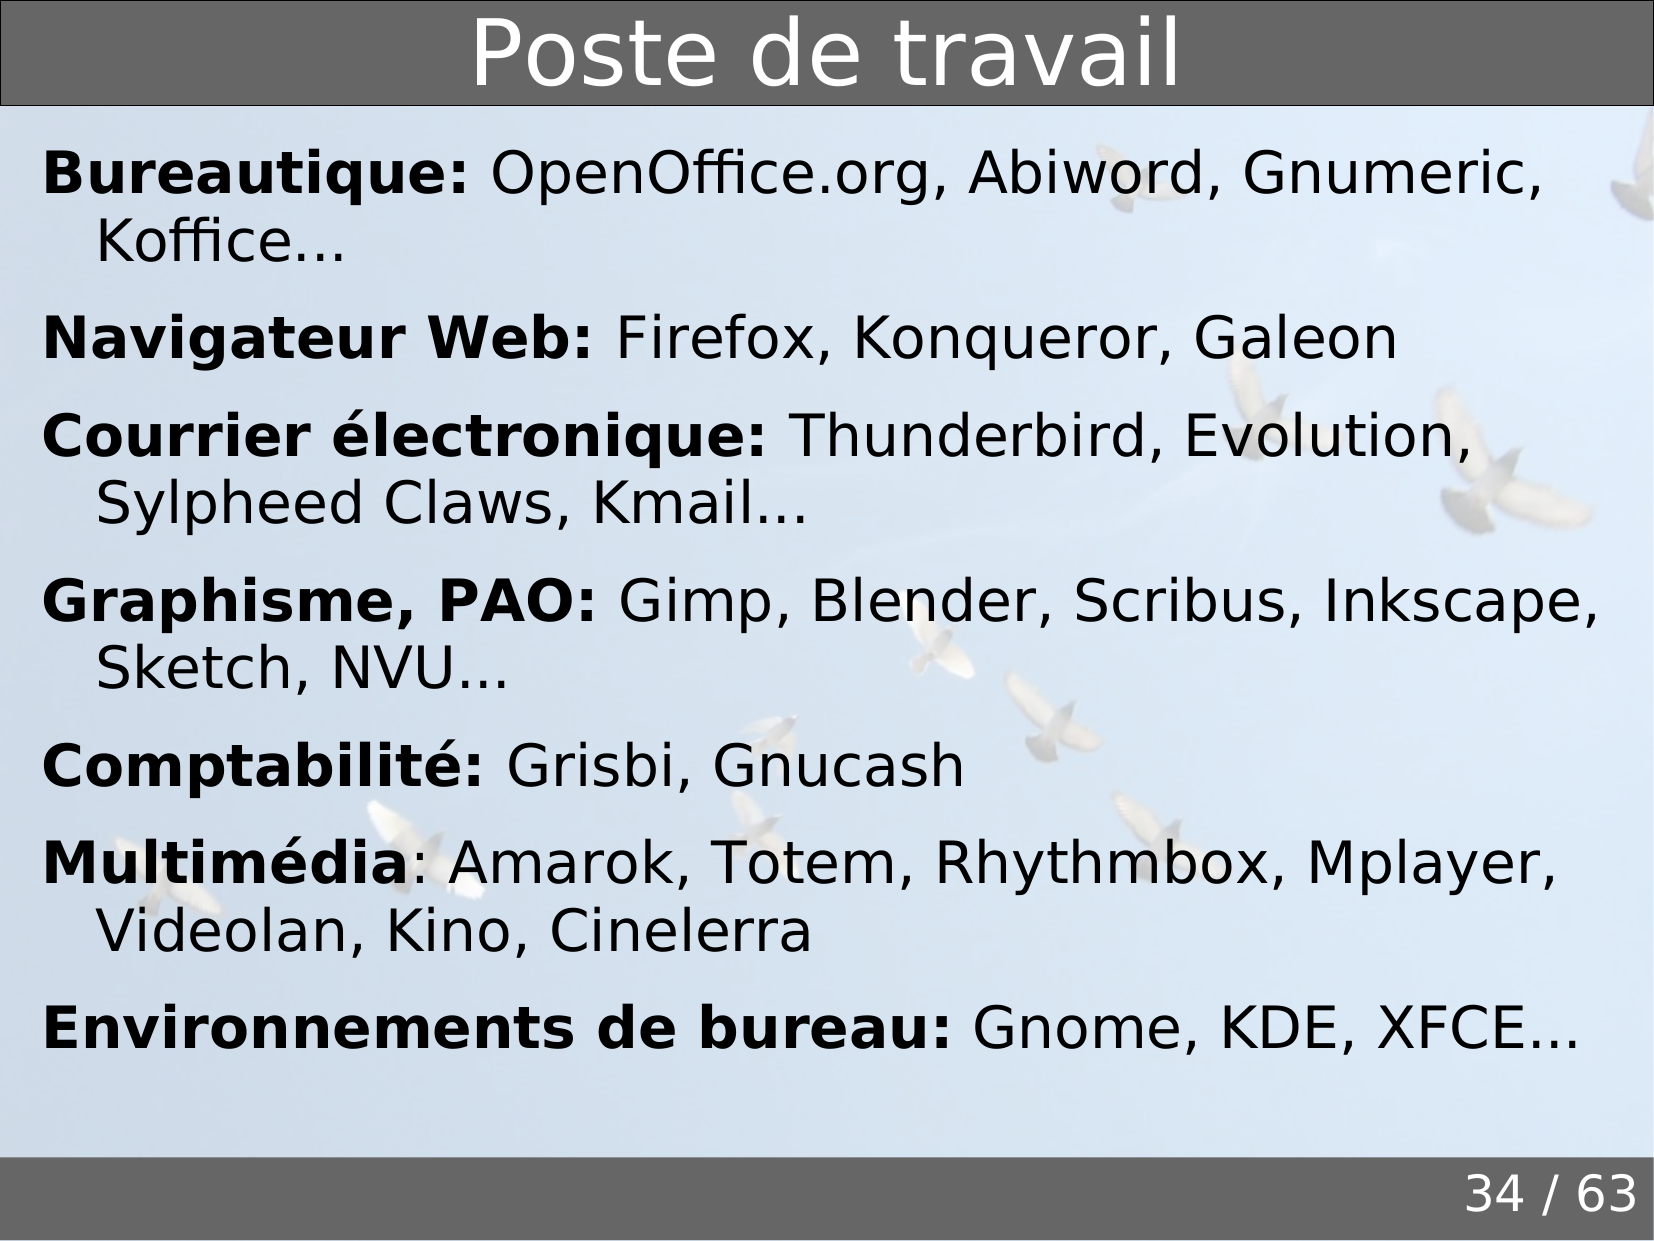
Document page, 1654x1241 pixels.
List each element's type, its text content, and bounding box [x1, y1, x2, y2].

title Poste de travail [0, 0, 1654, 107]
list Bureautique: OpenOffice.org, Abiword, Gnumeric, Koffice... Navigateur Web: Firefox, Konqueror, Galeon Courrier électronique: Thunderbird, Evolution, Sylpheed Claws, Kmail... Graphisme, PAO: Gimp, Blender, Scribus, Inkscape, Sketch, NVU... Comptabilité: Grisbi, Gnucash Multimédia: Amarok, Totem, Rhythmbox, Mplayer, Videolan, Kino, Cinelerra Environnements de bureau: Gnome, KDE, XFCE... [24, 139, 1654, 1130]
